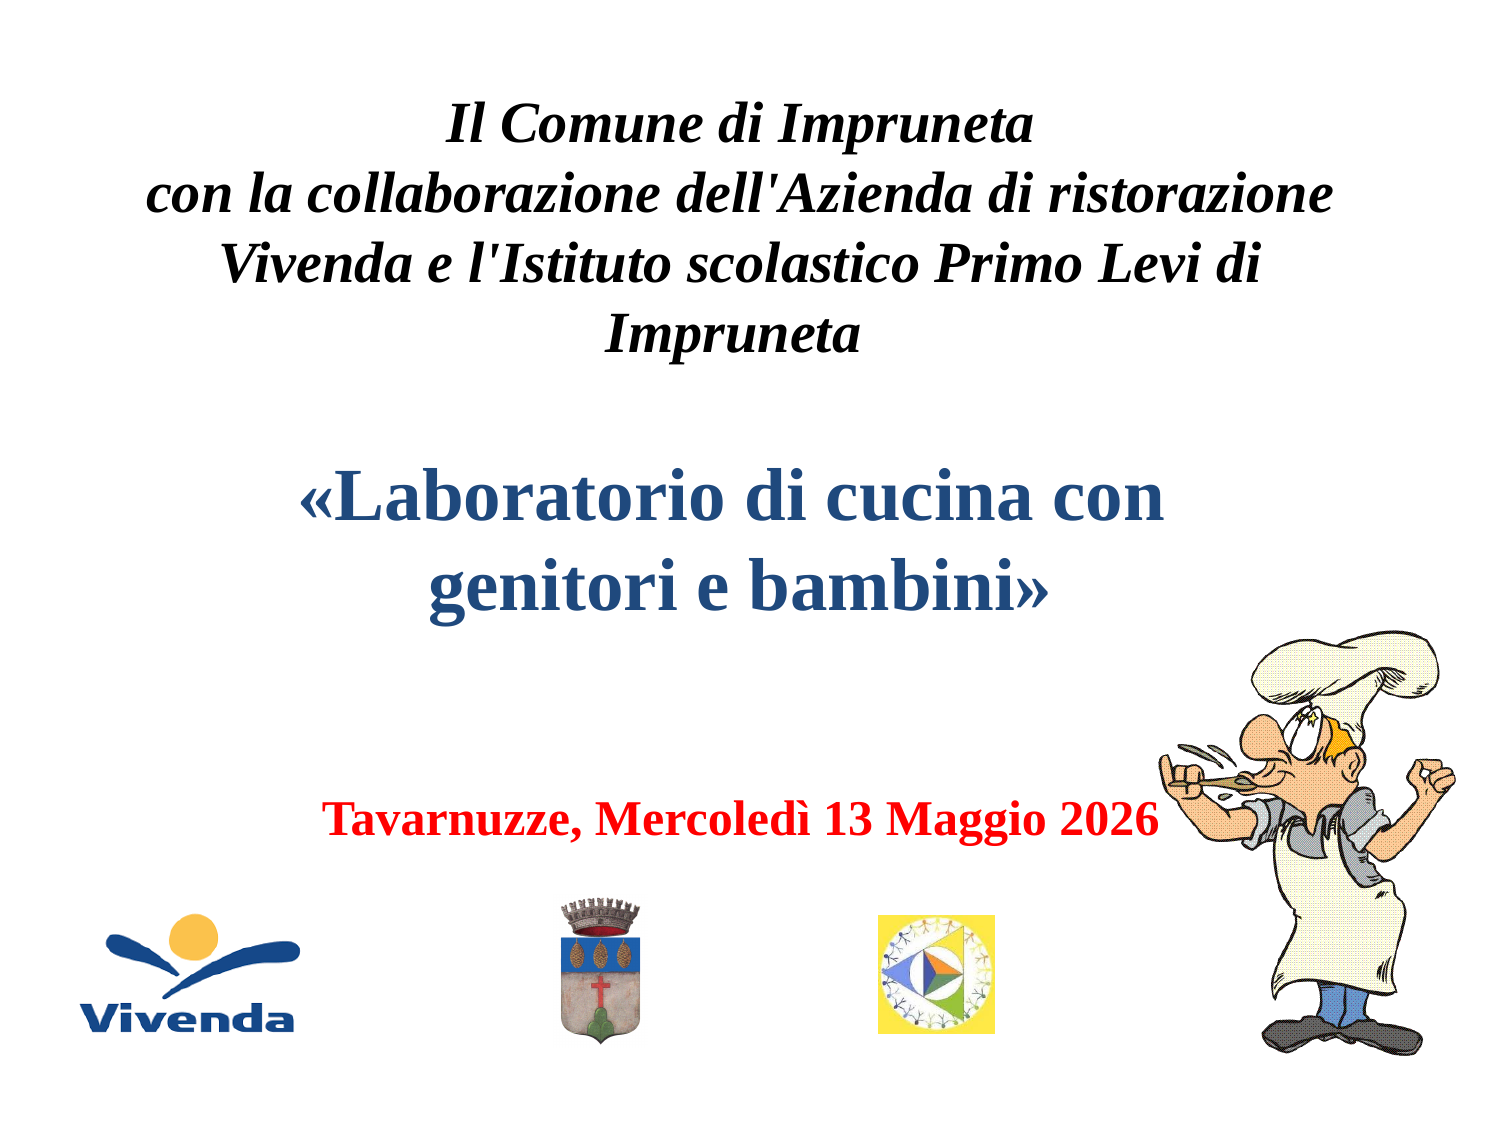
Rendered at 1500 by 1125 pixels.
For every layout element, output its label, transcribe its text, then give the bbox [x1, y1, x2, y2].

text_box «Laboratorio di cucina con genitori e bambini» Tavarnuzze, Mercoledì 13 Maggio 2026 [174, 393, 1308, 771]
picture [878, 915, 995, 1034]
text_box Il Comune di Impruneta con la collaborazione dell'Azienda di ristorazione Vivenda e l'Istituto scolastico Primo Levi di Impruneta [94, 58, 1387, 461]
picture [553, 894, 648, 1048]
picture [1158, 630, 1456, 1056]
picture [59, 894, 323, 1056]
